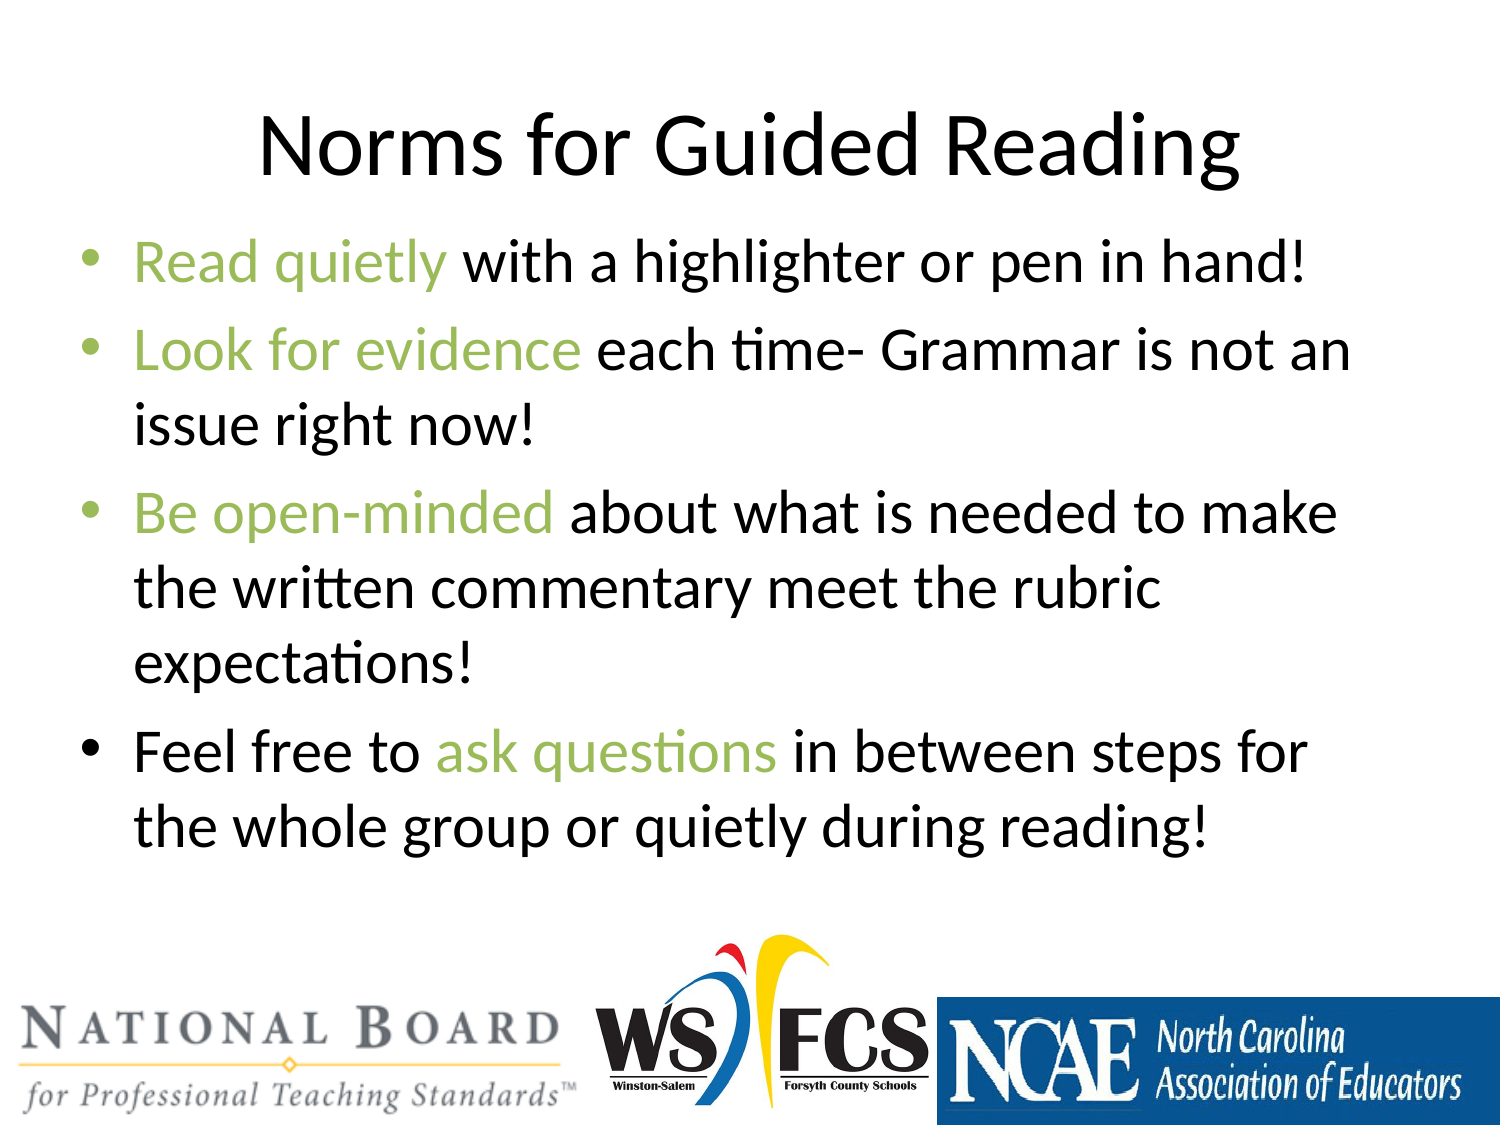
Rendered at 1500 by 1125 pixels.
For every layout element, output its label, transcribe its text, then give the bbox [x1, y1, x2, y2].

title Norms for Guided Reading [75, 45, 1425, 233]
picture [0, 955, 1500, 1125]
list Read quietly with a highlighter or pen in hand! Look for evidence each time- Grammar is not an issue right now! Be open-minded about what is needed to make the written commentary meet the rubric expectations! Feel free to ask questions in between steps for the whole group or quietly during reading! [62, 212, 1413, 955]
